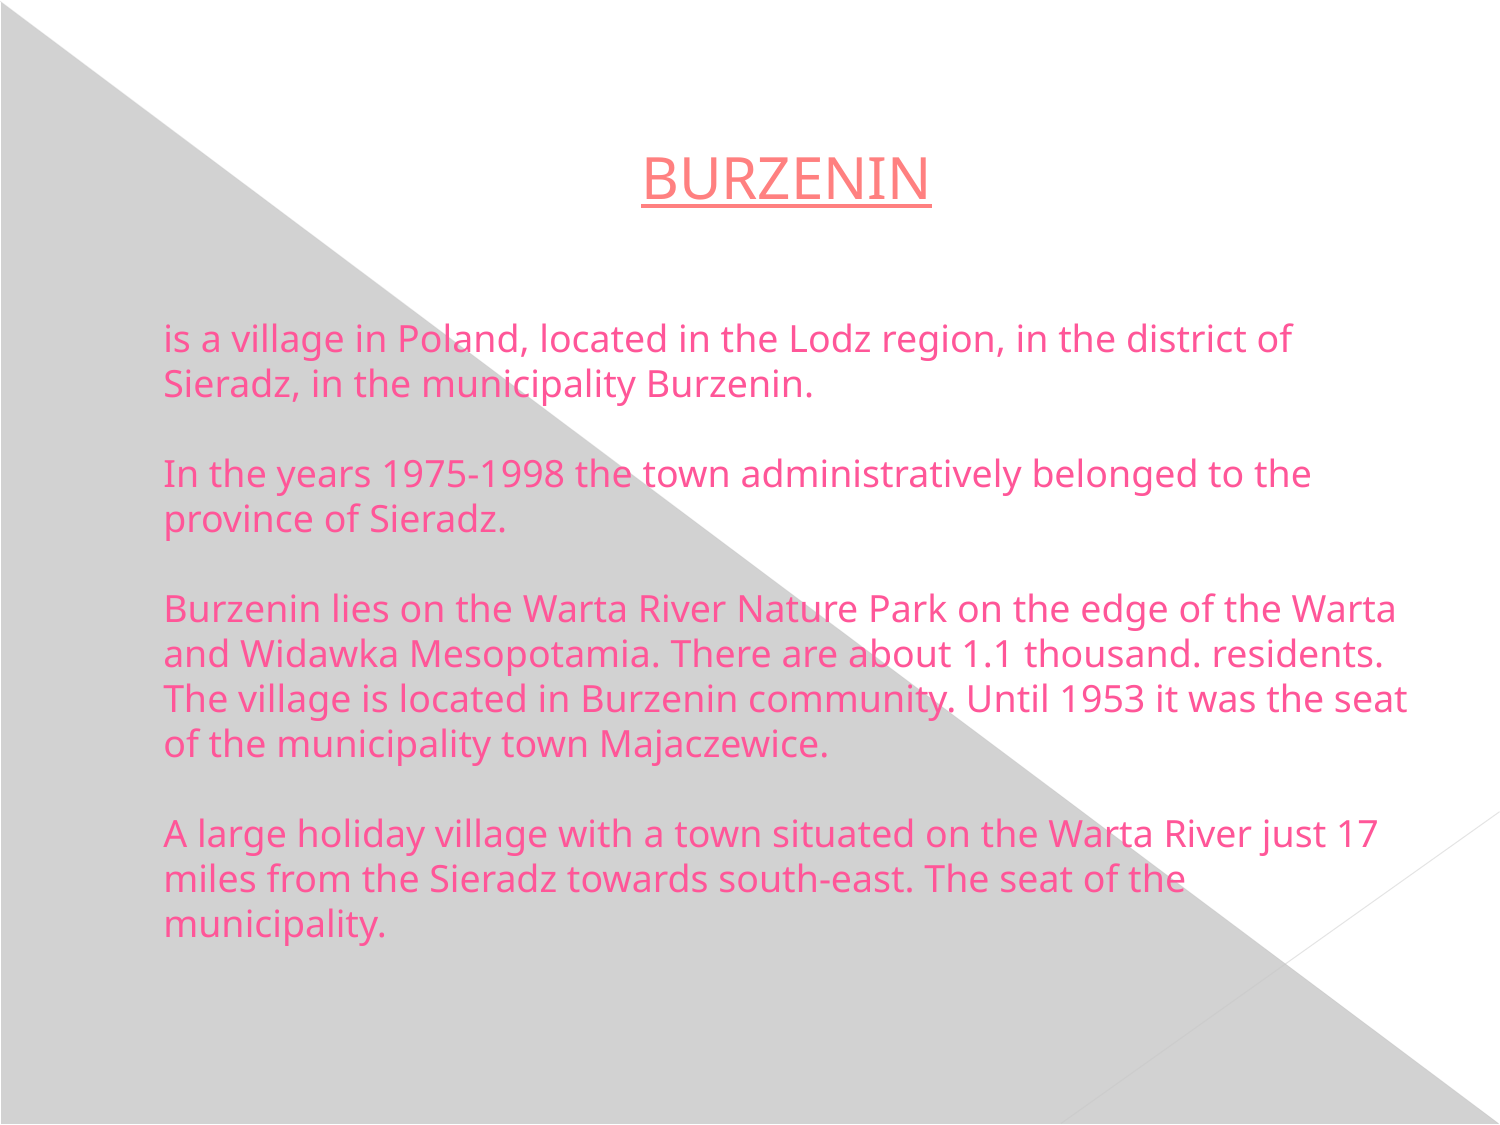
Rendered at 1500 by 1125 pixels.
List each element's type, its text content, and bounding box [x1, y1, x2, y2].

list BURZENIN is a village in Poland, located in the Lodz region, in the district of Sieradz, in the municipality Burzenin. In the years 1975-1998 the town administratively belonged to the province of Sieradz. Burzenin lies on the Warta River Nature Park on the edge of the Warta and Widawka Mesopotamia. There are about 1.1 thousand. residents. The village is located in Burzenin community. Until 1953 it was the seat of the municipality town Majaczewice. A large holiday village with a town situated on the Warta River just 17 miles from the Sieradz towards south-east. The seat of the municipality. [75, 59, 1425, 1057]
